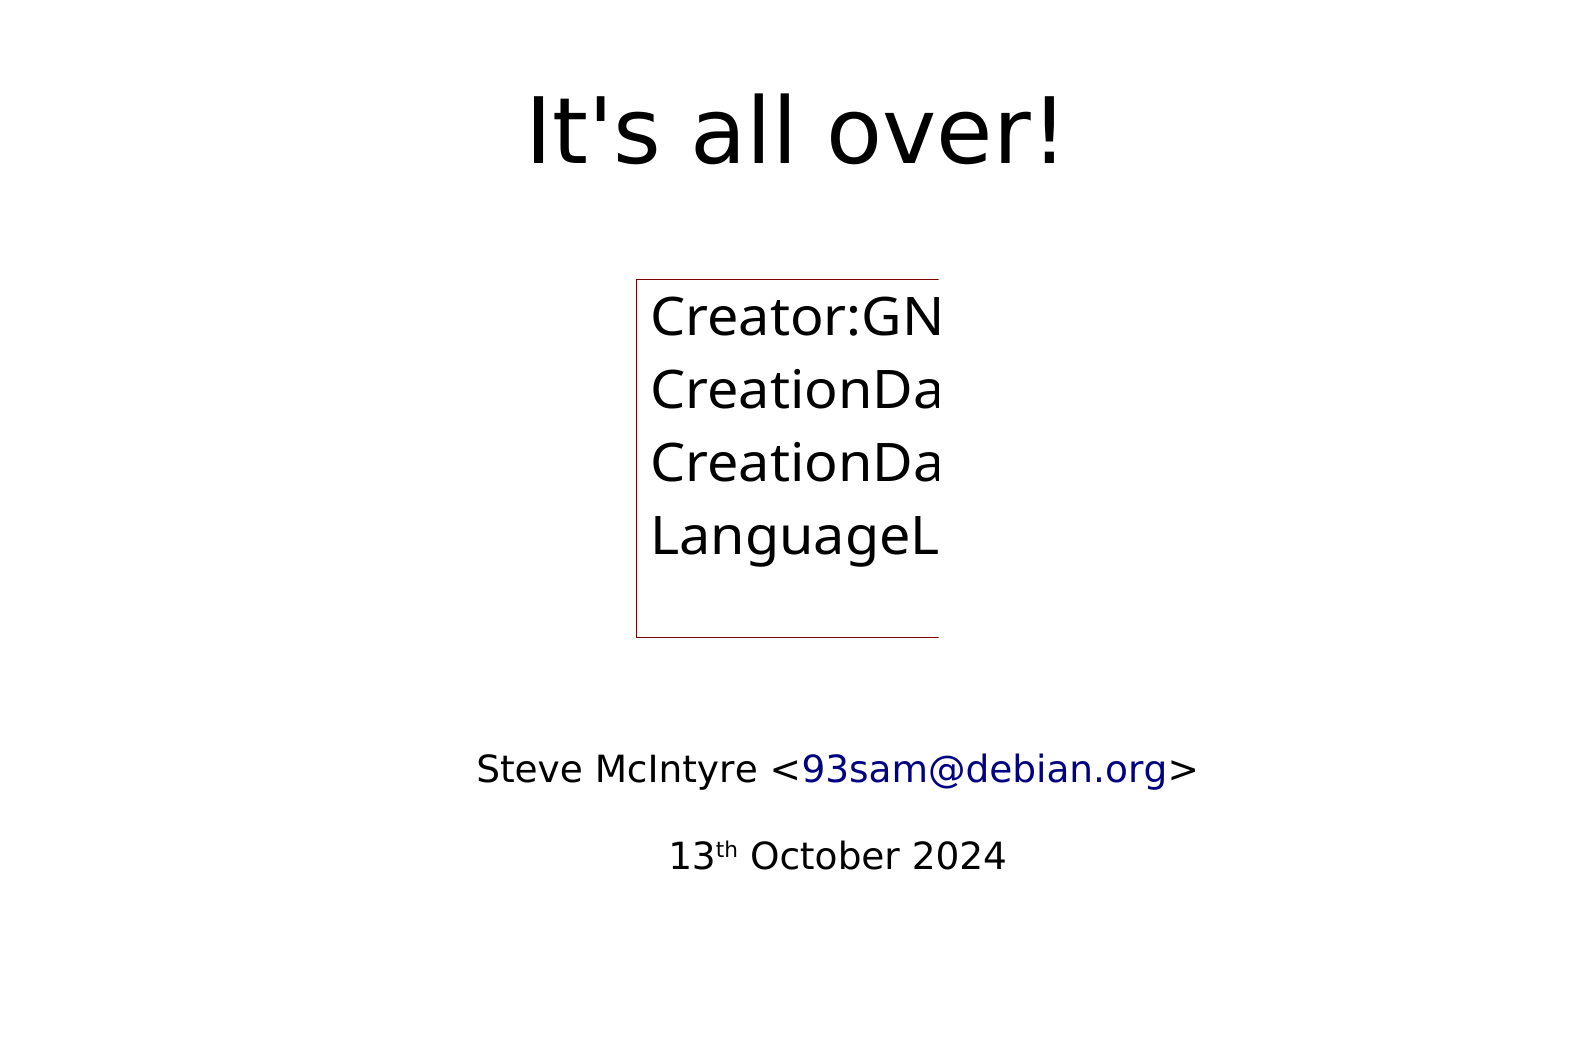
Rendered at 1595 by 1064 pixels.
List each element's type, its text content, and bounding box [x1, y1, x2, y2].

title It's all over! [79, 24, 1515, 239]
subtitle Steve McIntyre <93sam@debian.org> 13th October 2024 [102, 562, 1538, 1064]
picture [632, 275, 939, 638]
